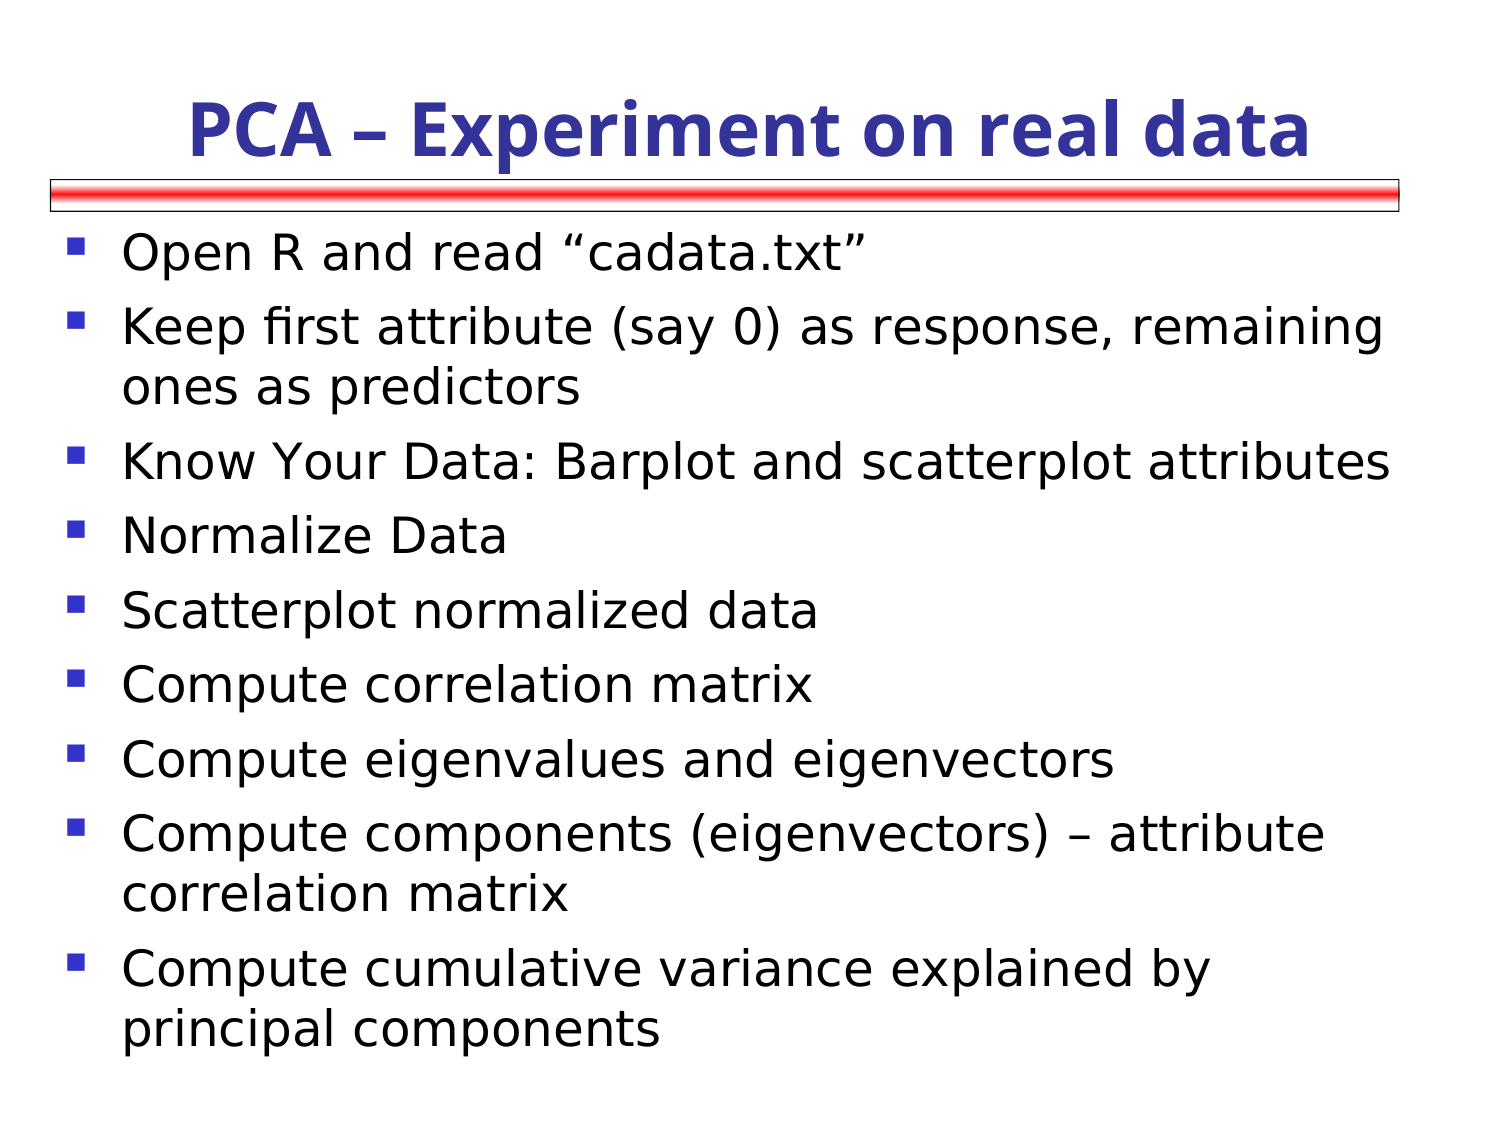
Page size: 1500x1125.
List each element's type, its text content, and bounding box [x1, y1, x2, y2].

title PCA – Experiment on real data [0, 74, 1500, 180]
list Open R and read “cadata.txt” Keep first attribute (say 0) as response, remaining ones as predictors Know Your Data: Barplot and scatterplot attributes Normalize Data Scatterplot normalized data Compute correlation matrix Compute eigenvalues and eigenvectors Compute components (eigenvectors) – attribute correlation matrix Compute cumulative variance explained by principal components [49, 212, 1425, 1081]
